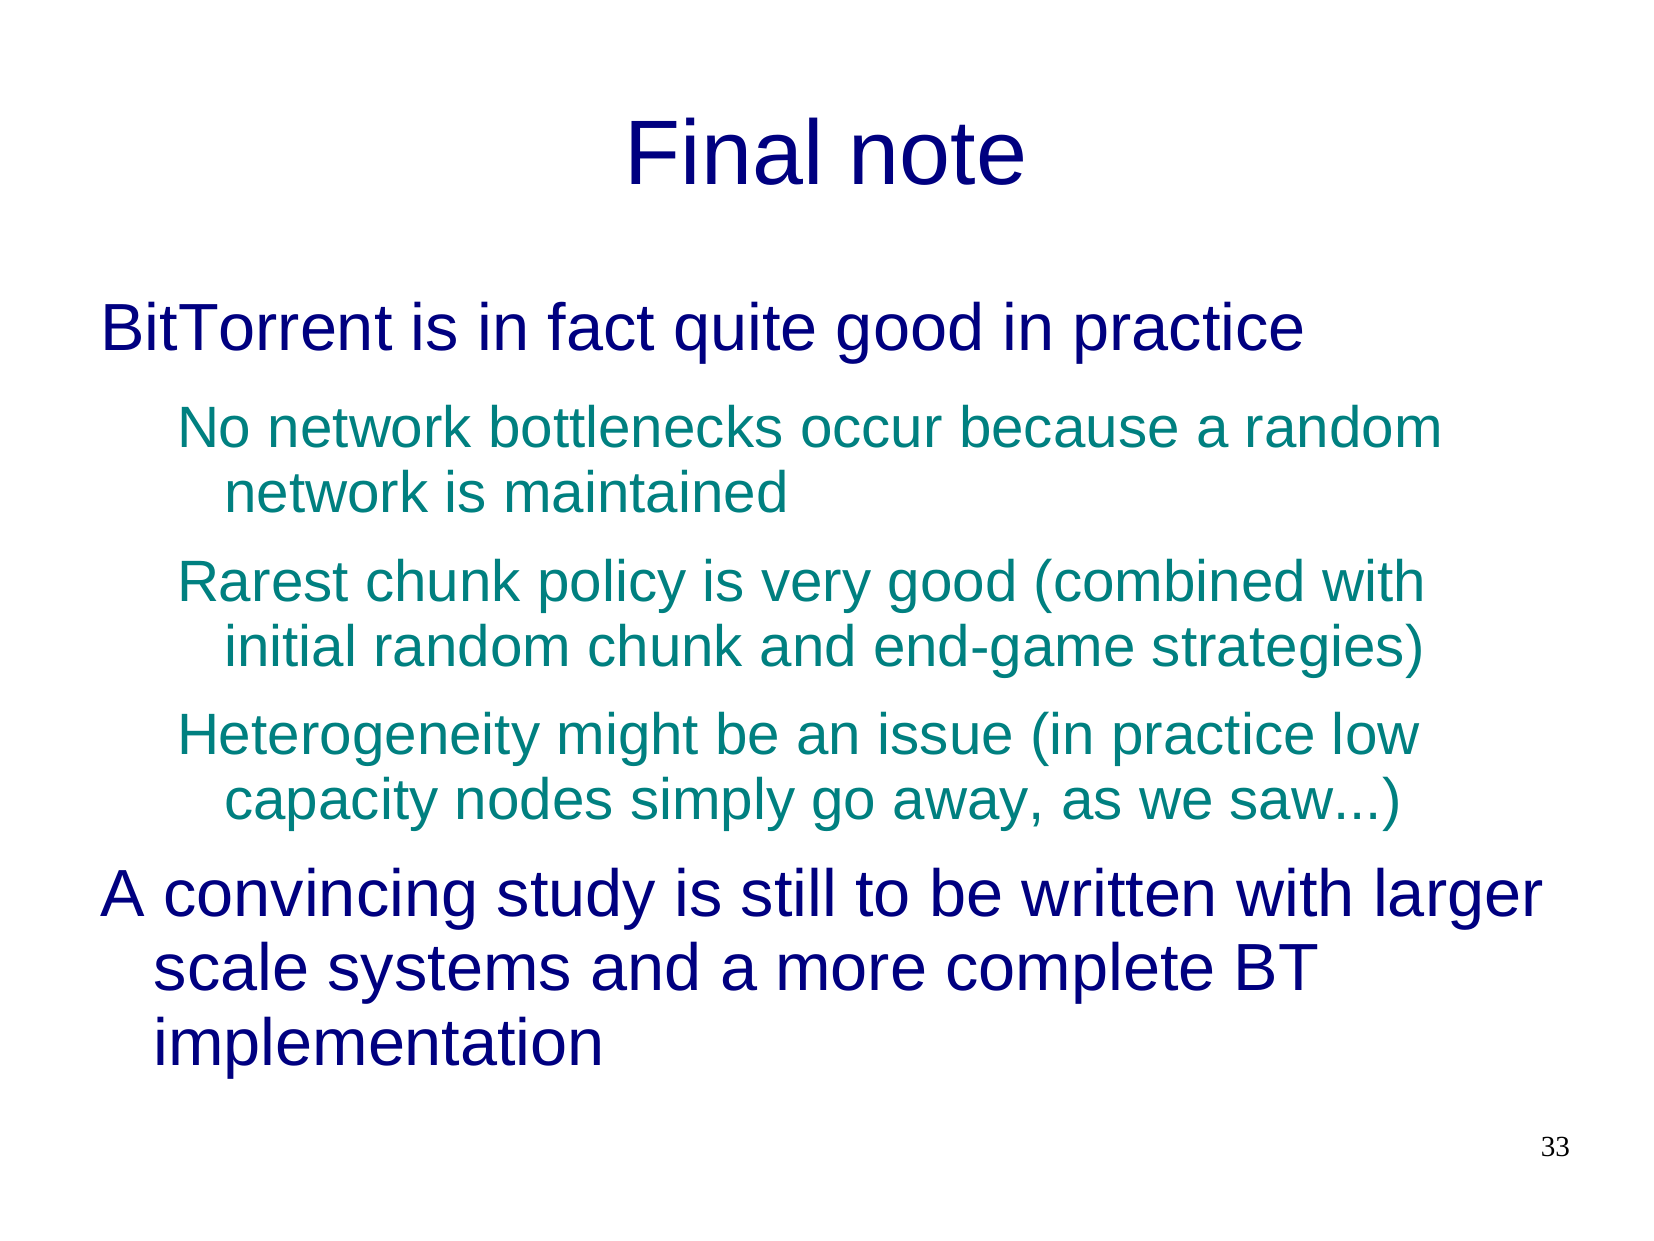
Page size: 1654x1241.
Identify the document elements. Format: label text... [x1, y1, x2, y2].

title Final note [82, 49, 1571, 257]
list BitTorrent is in fact quite good in practice No network bottlenecks occur because a random network is maintained Rarest chunk policy is very good (combined with initial random chunk and end-game strategies) Heterogeneity might be an issue (in practice low capacity nodes simply go away, as we saw...) A convincing study is still to be written with larger scale systems and a more complete BT implementation [82, 290, 1571, 1109]
